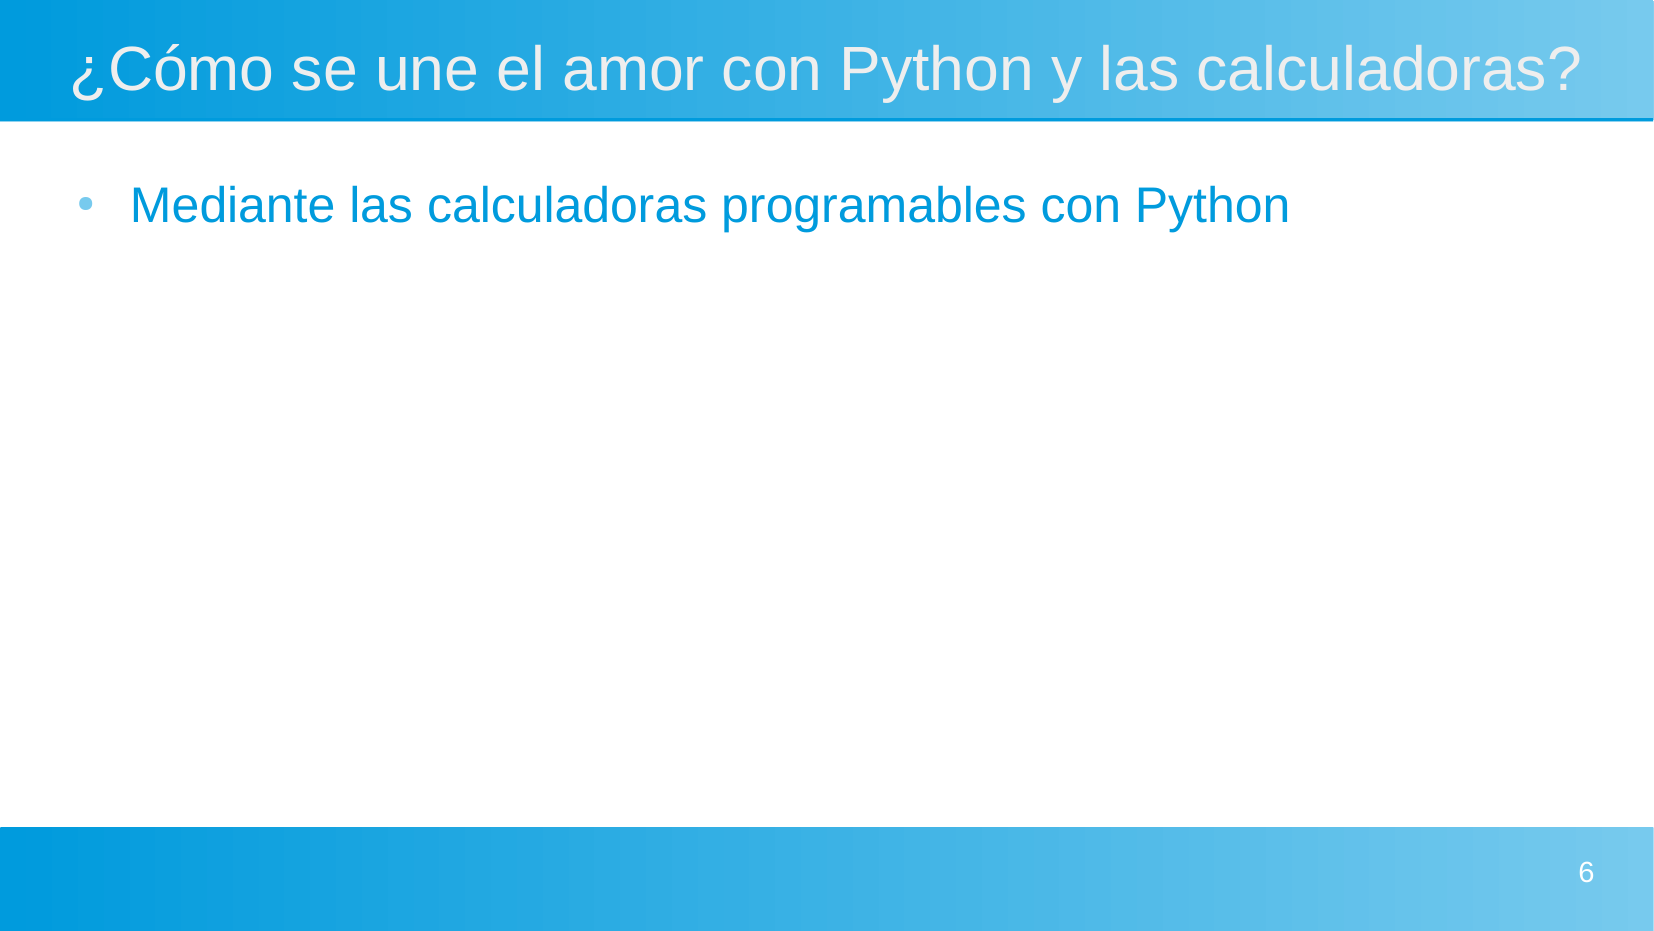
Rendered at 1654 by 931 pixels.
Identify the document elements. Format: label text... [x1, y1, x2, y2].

title ¿Cómo se une el amor con Python y las calculadoras? [59, 29, 1595, 108]
list Mediante las calculadoras programables con Python [59, 177, 1595, 768]
